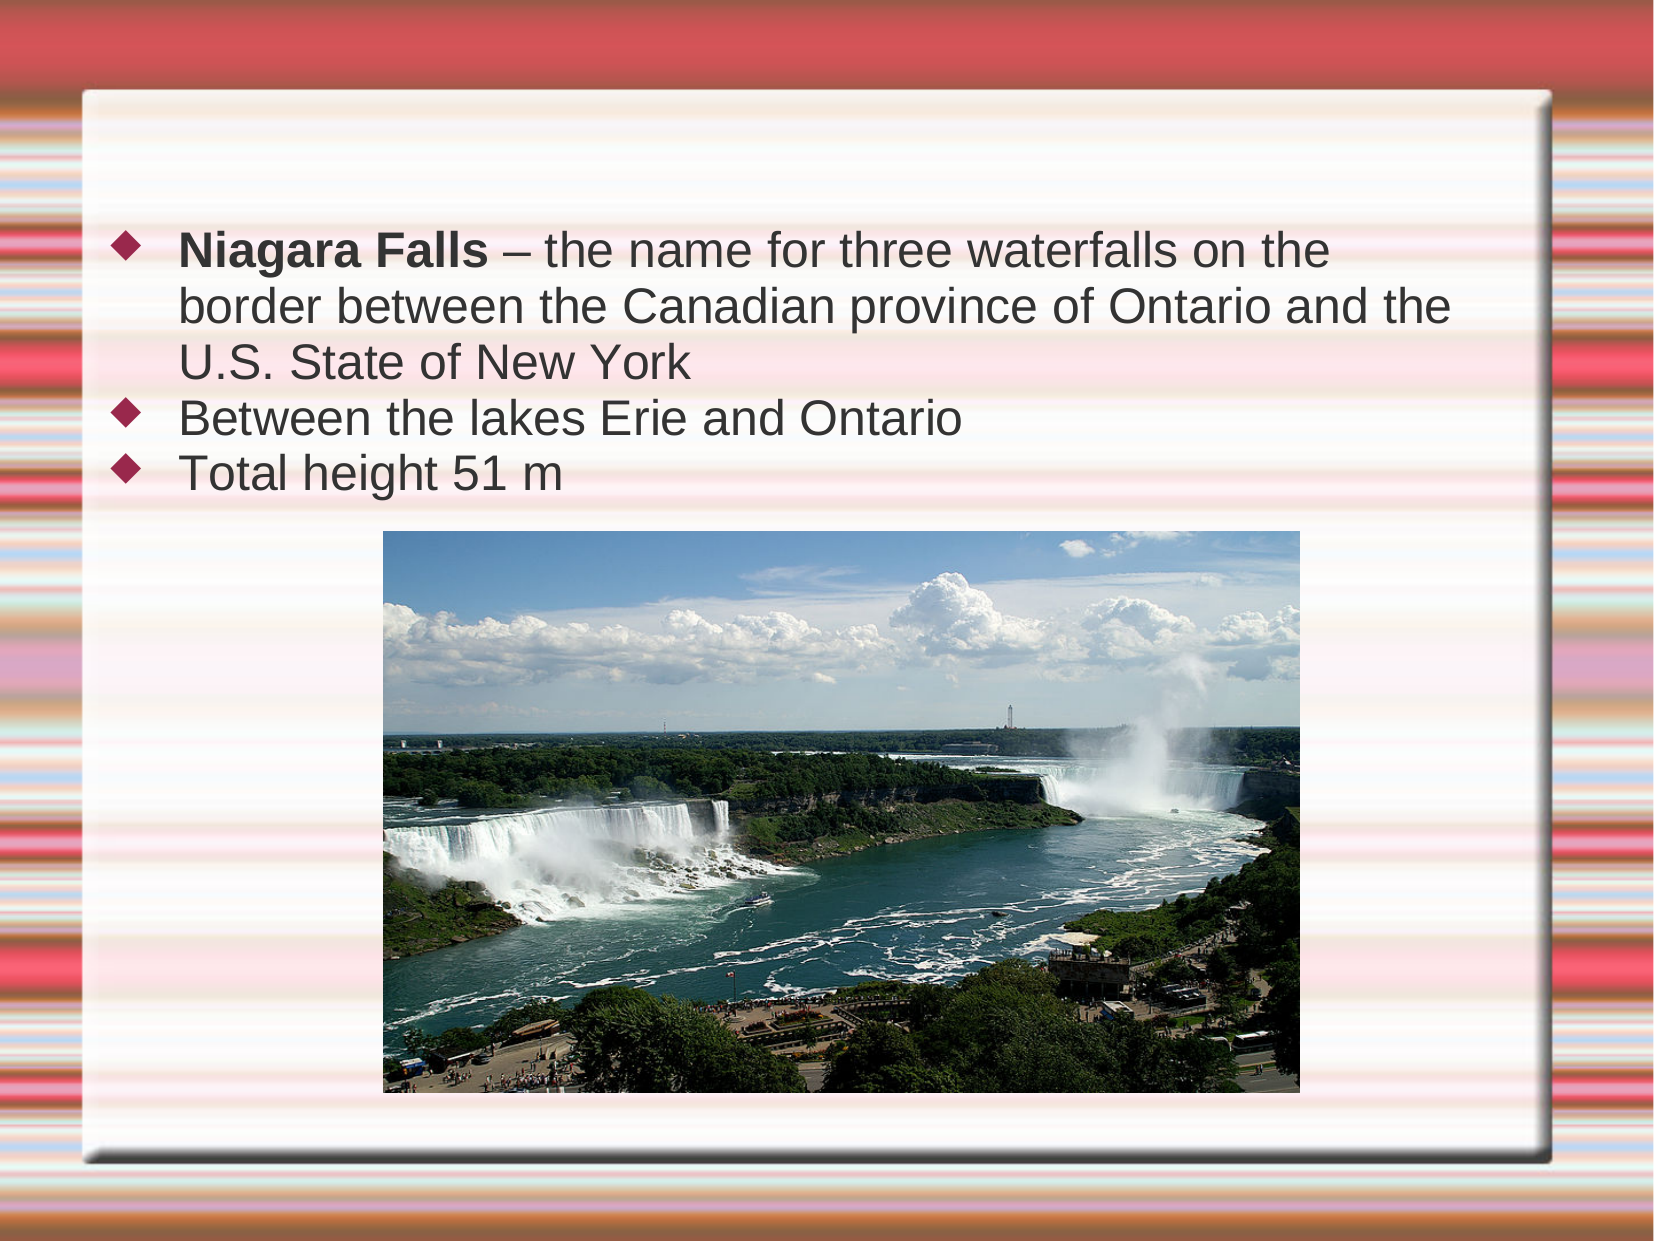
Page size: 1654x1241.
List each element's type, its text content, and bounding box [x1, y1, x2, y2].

picture [0, 0, 1654, 1241]
list Niagara Falls – the name for three waterfalls on the border between the Canadian province of Ontario and the U.S. State of New York Between the lakes Erie and Ontario Total height 51 m [95, 222, 1477, 1004]
